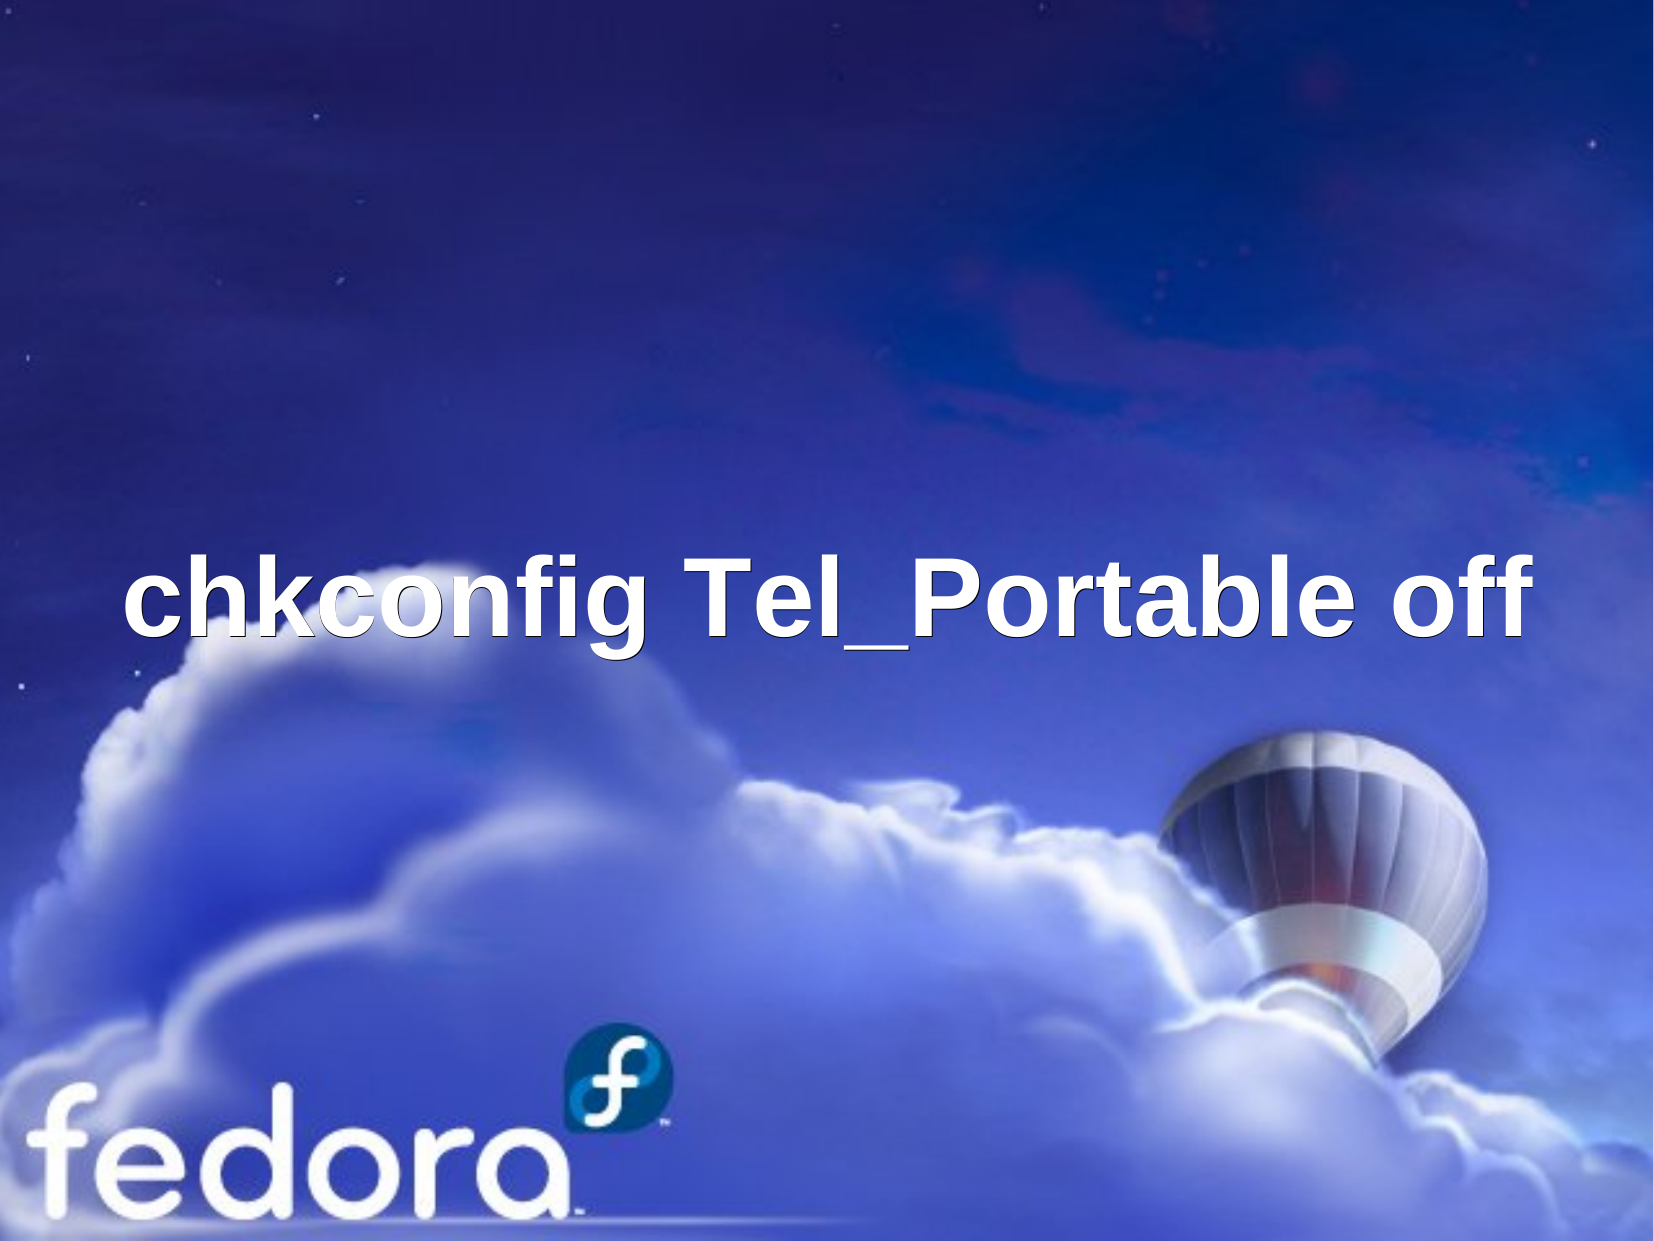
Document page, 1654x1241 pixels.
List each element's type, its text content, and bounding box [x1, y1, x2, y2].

picture [0, 0, 1654, 1241]
text_box chkconfig Tel_Portable off [106, 527, 1549, 713]
